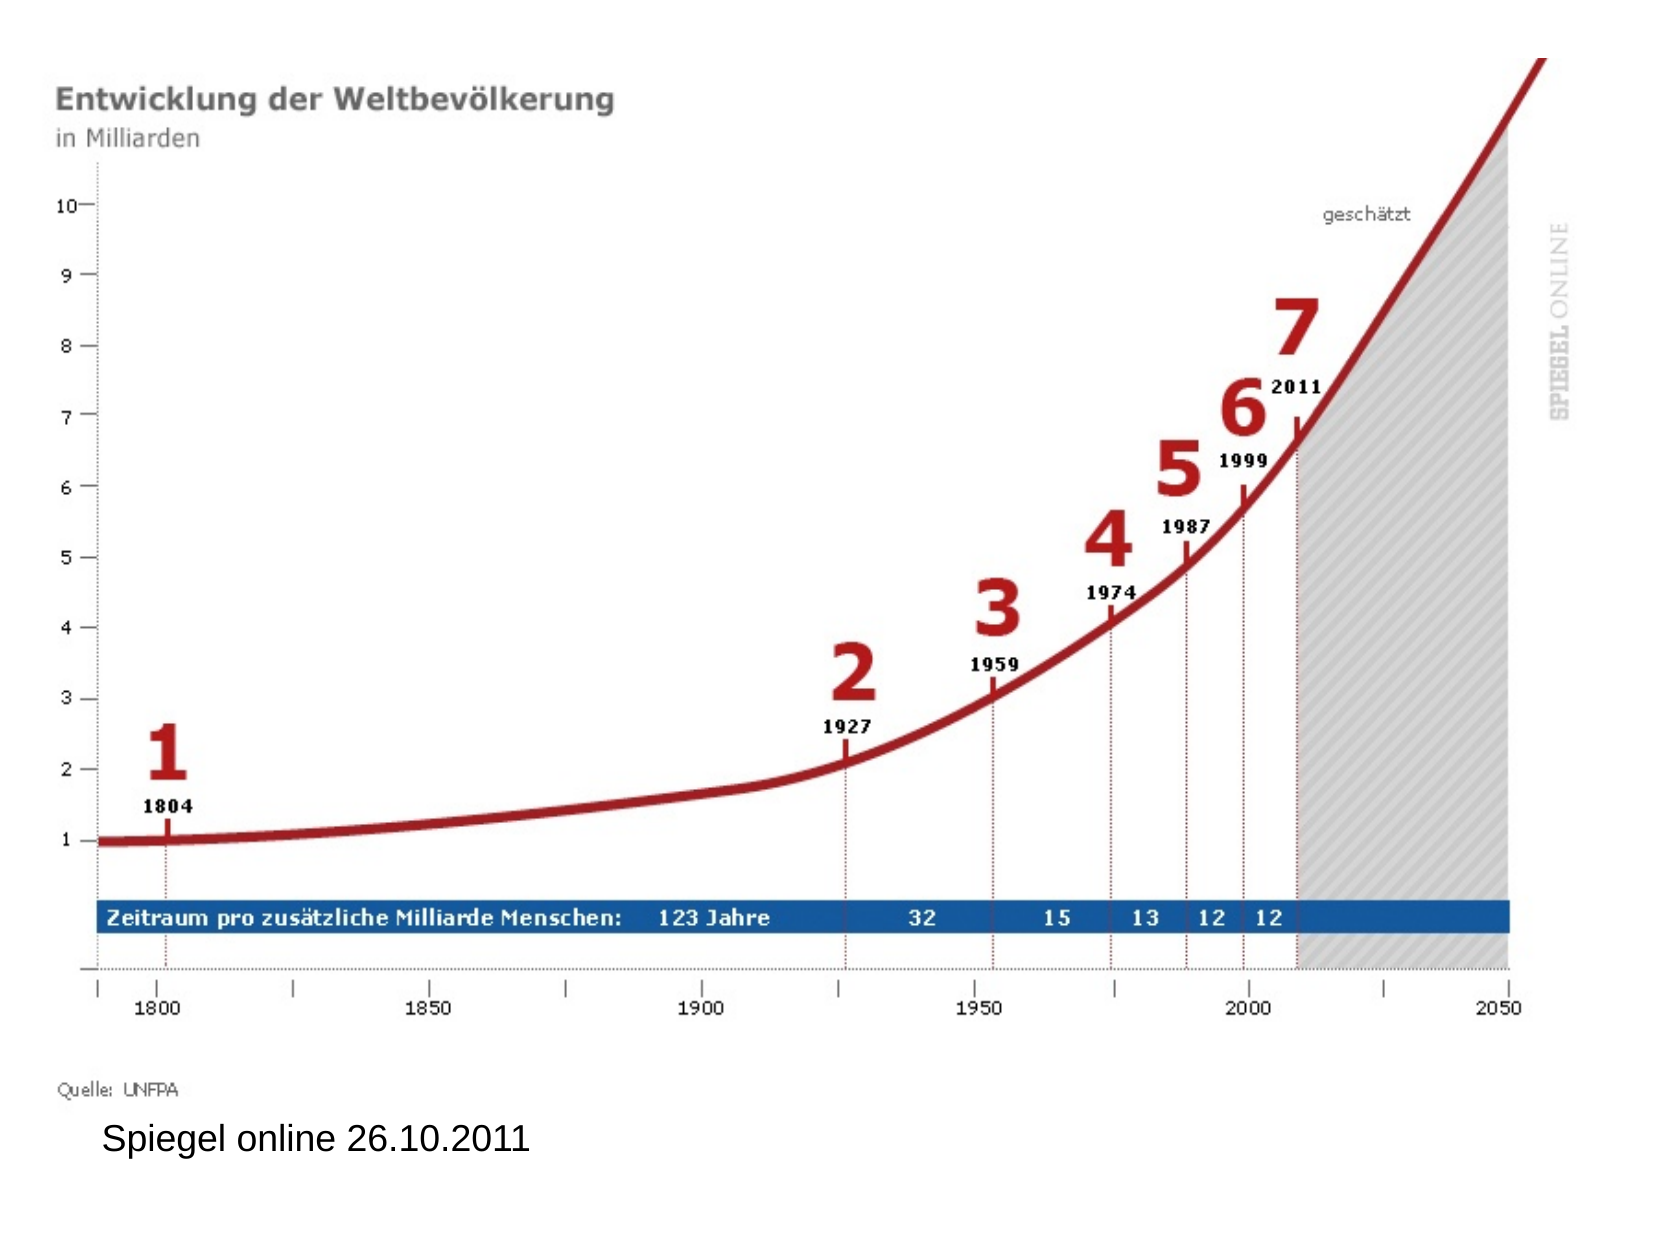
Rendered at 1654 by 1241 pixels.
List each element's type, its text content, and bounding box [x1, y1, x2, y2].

picture [29, 58, 1595, 1123]
text_box Spiegel online 26.10.2011 [86, 1110, 549, 1168]
